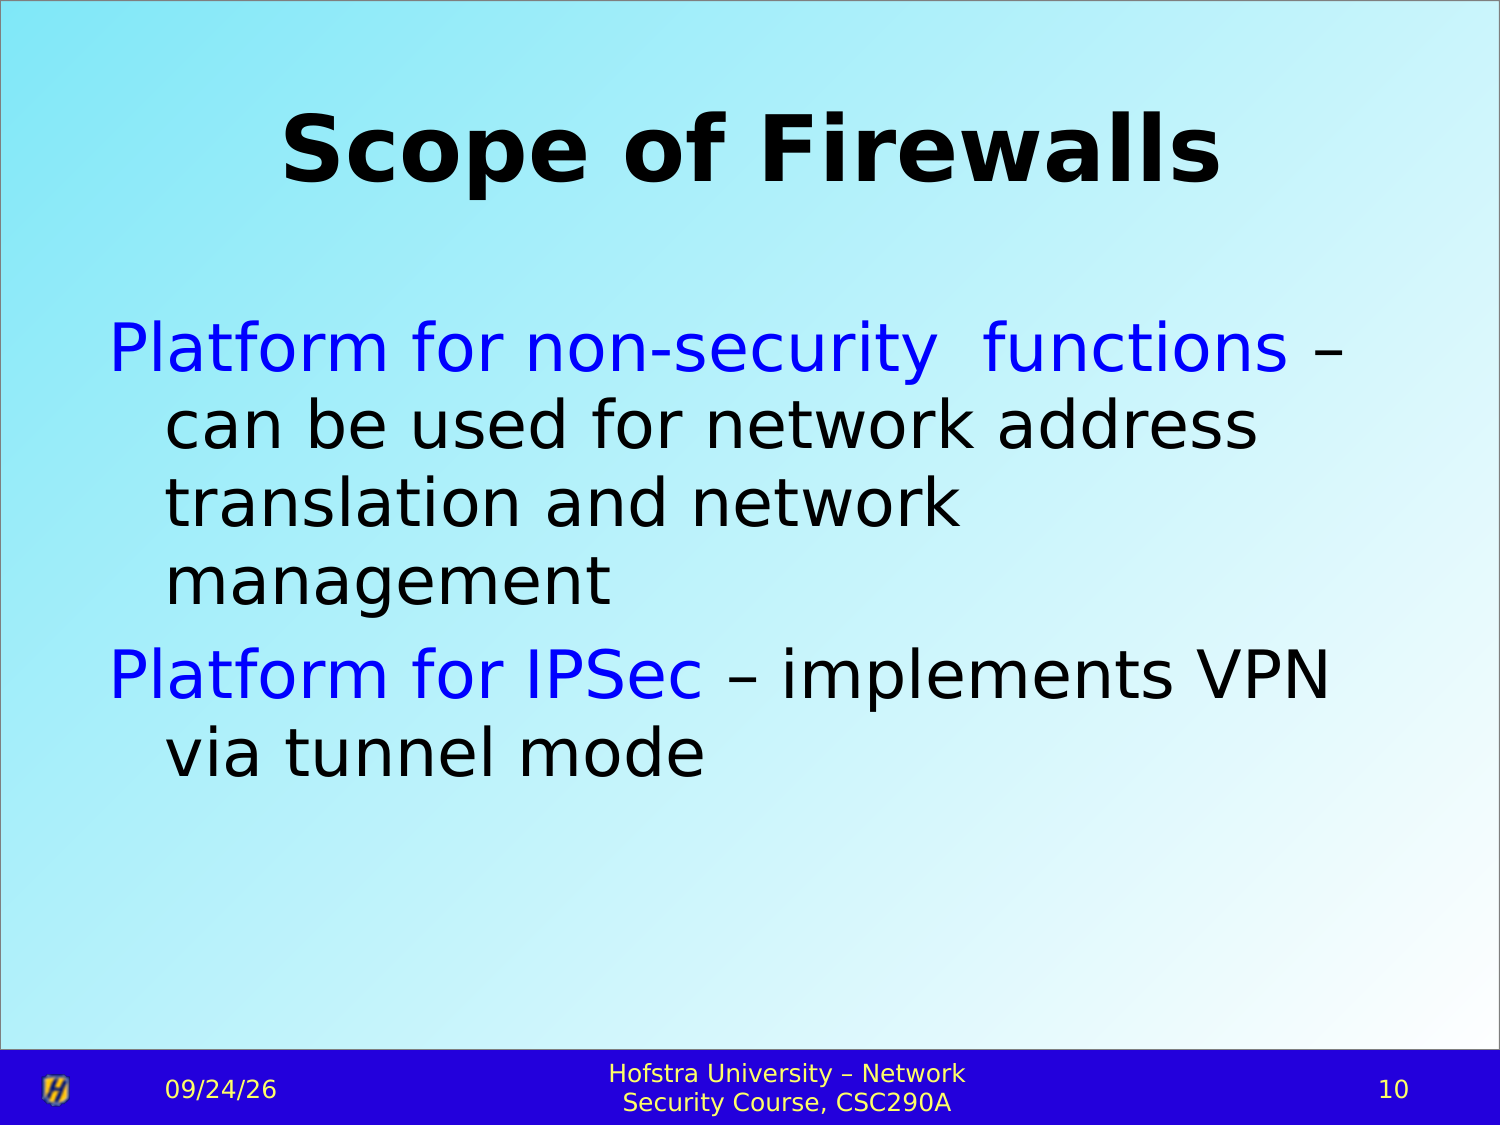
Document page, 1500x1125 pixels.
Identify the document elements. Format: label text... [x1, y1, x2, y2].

title Scope of Firewalls [112, 84, 1391, 212]
list Platform for non-security functions – can be used for network address translation and network management Platform for IPSec – implements VPN via tunnel mode [93, 301, 1369, 977]
picture [37, 1072, 76, 1110]
